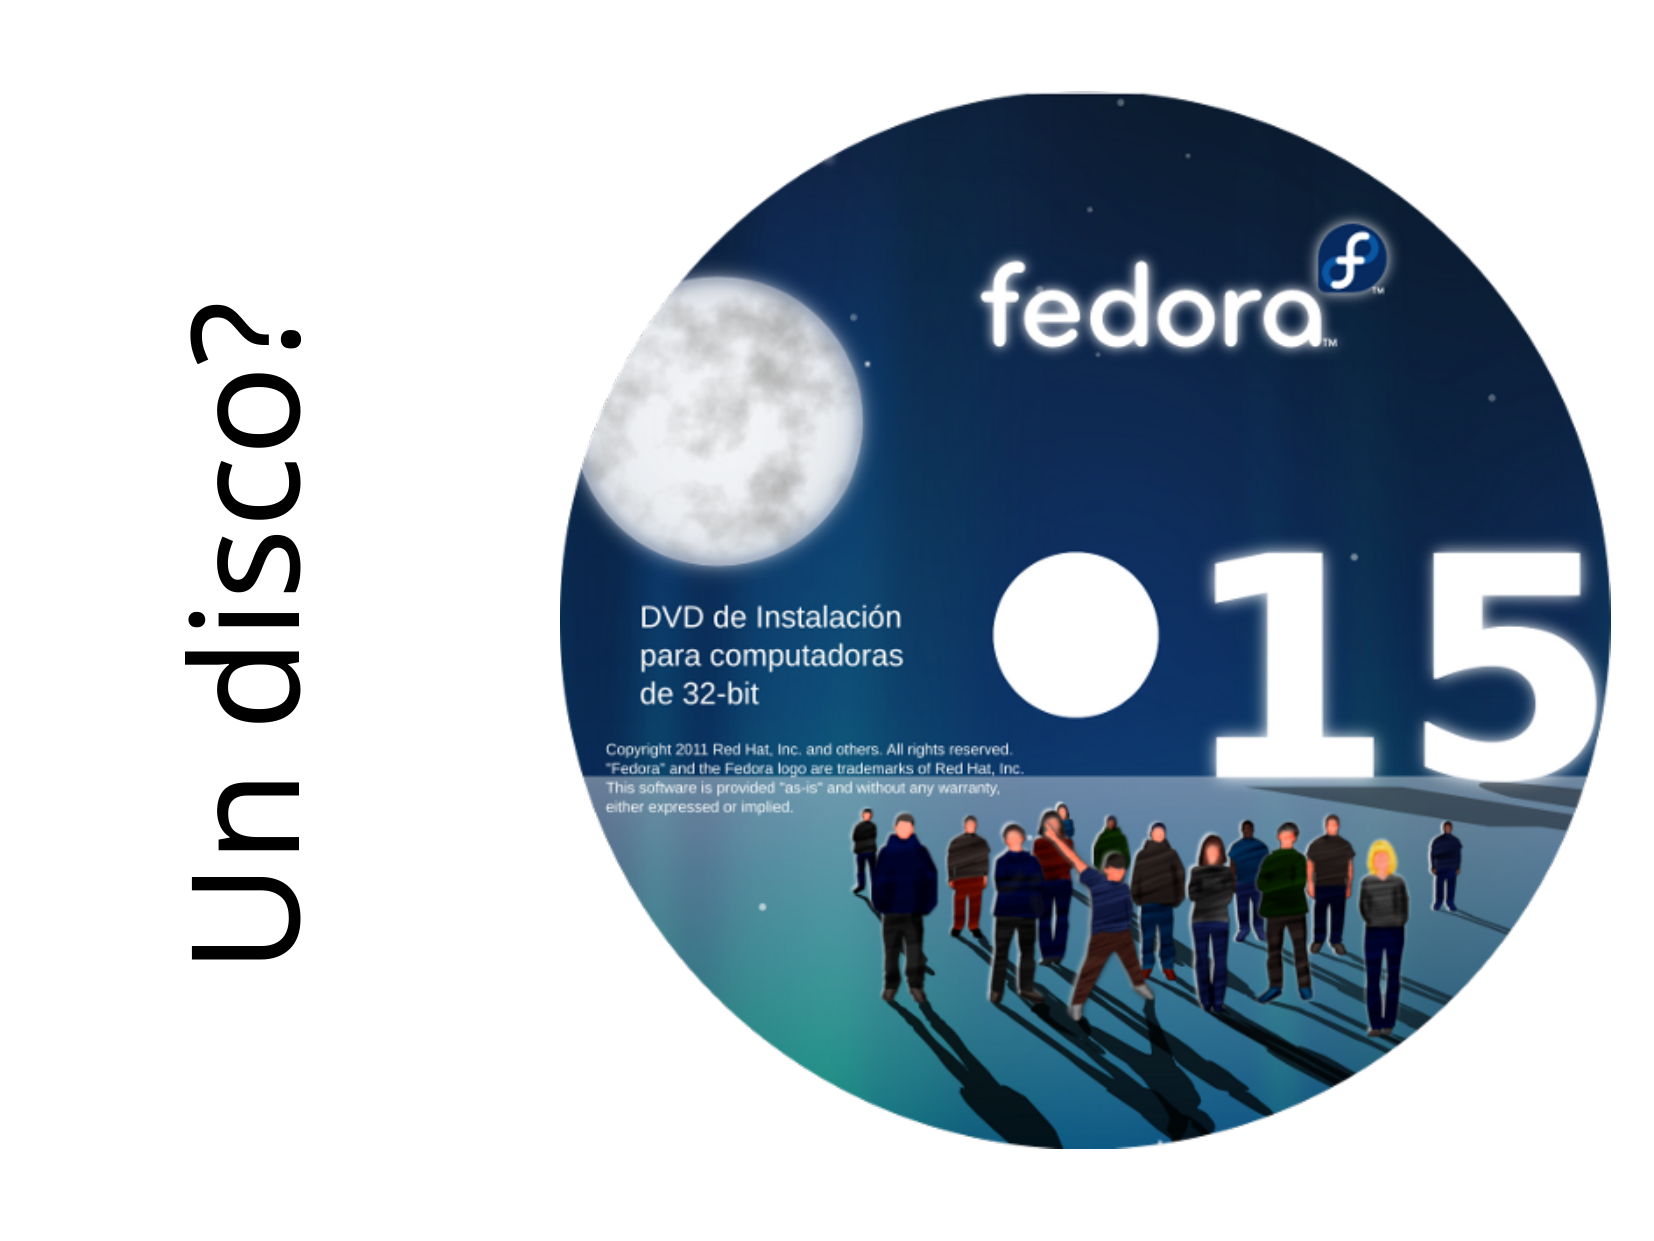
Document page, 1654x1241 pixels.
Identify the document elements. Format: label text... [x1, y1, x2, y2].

picture [560, 91, 1611, 1149]
title Un disco? [145, 262, 338, 1013]
